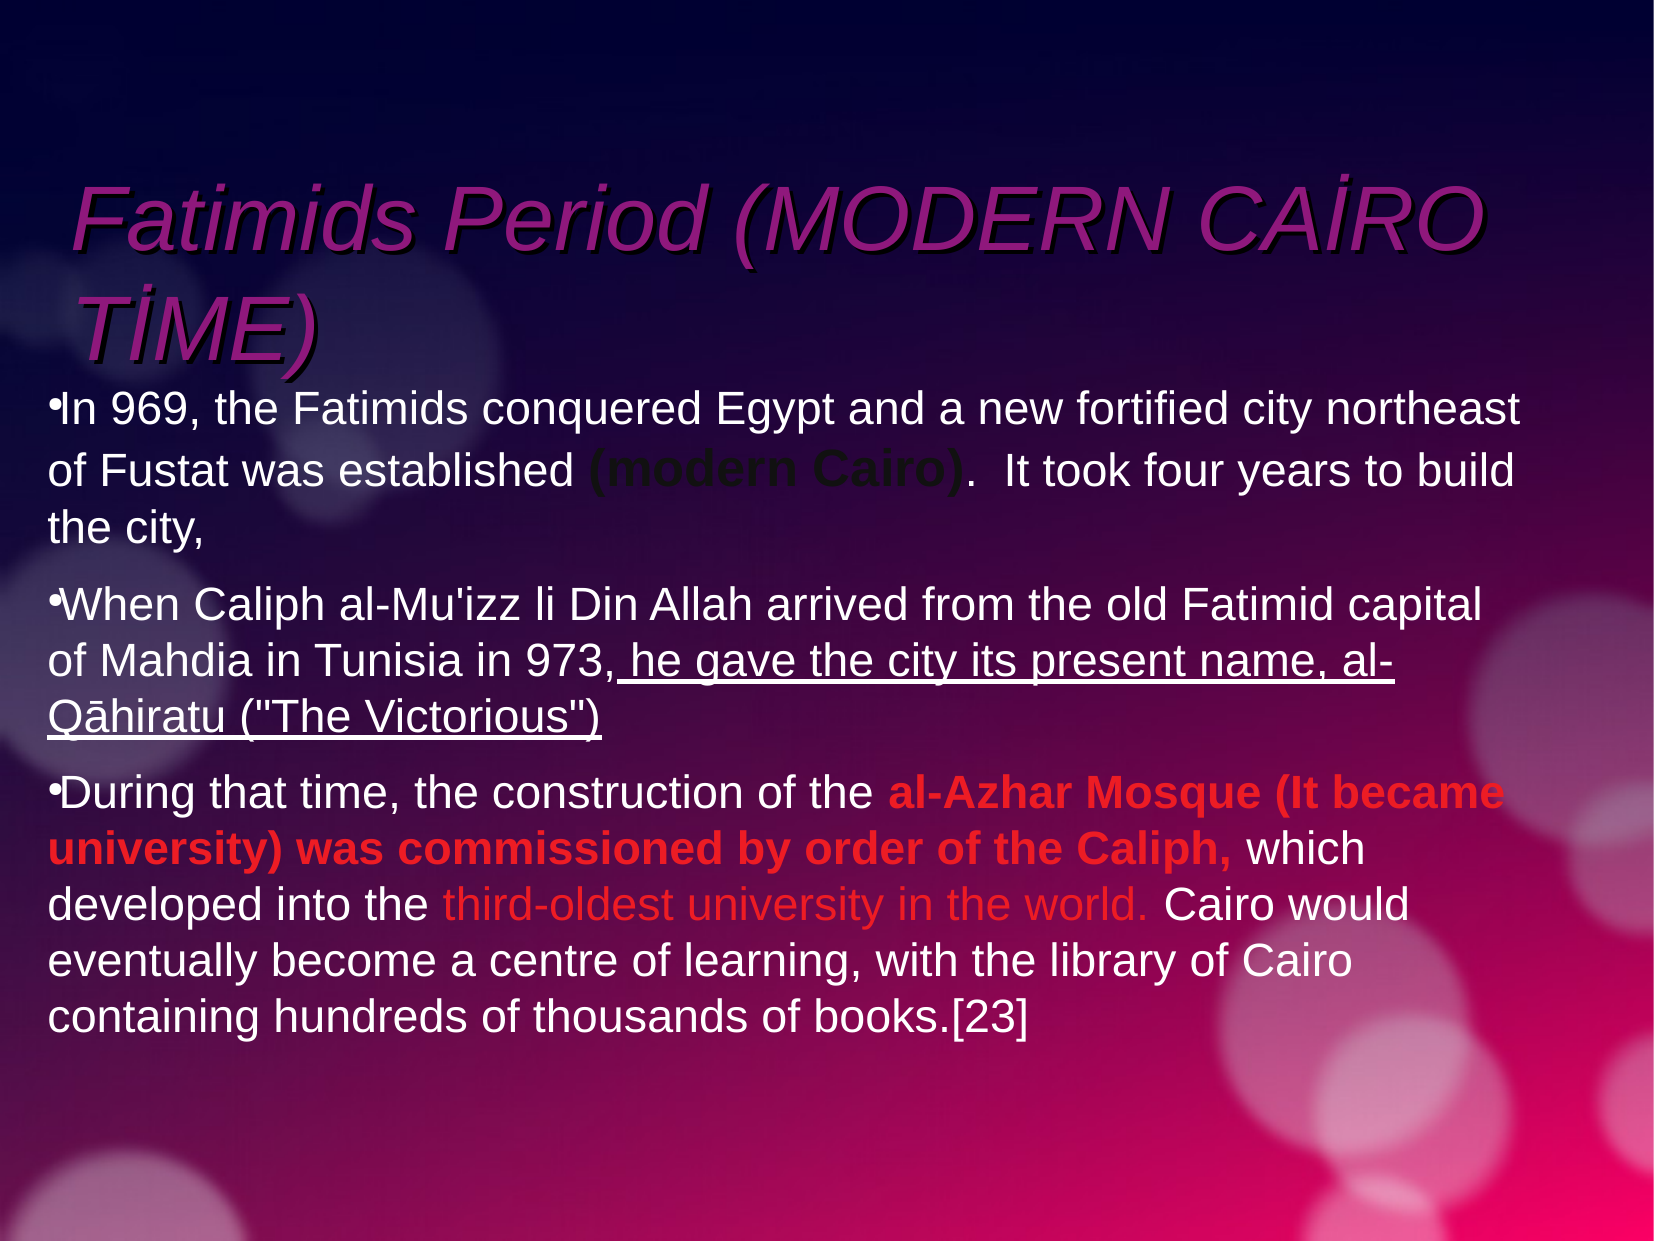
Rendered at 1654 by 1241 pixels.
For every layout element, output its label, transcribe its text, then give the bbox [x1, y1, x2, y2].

title Fatimids Period (MODERN CAİRO TİME) [70, 159, 1559, 367]
list In 969, the Fatimids conquered Egypt and a new fortified city northeast of Fustat was established (modern Cairo). It took four years to build the city, When Caliph al-Mu'izz li Din Allah arrived from the old Fatimid capital of Mahdia in Tunisia in 973, he gave the city its present name, al-Qāhiratu ("The Victorious") During that time, the construction of the al-Azhar Mosque (It became university) was commissioned by order of the Caliph, which developed into the third-oldest university in the world. Cairo would eventually become a centre of learning, with the library of Cairo containing hundreds of thousands of books.[23] [47, 377, 1536, 1052]
